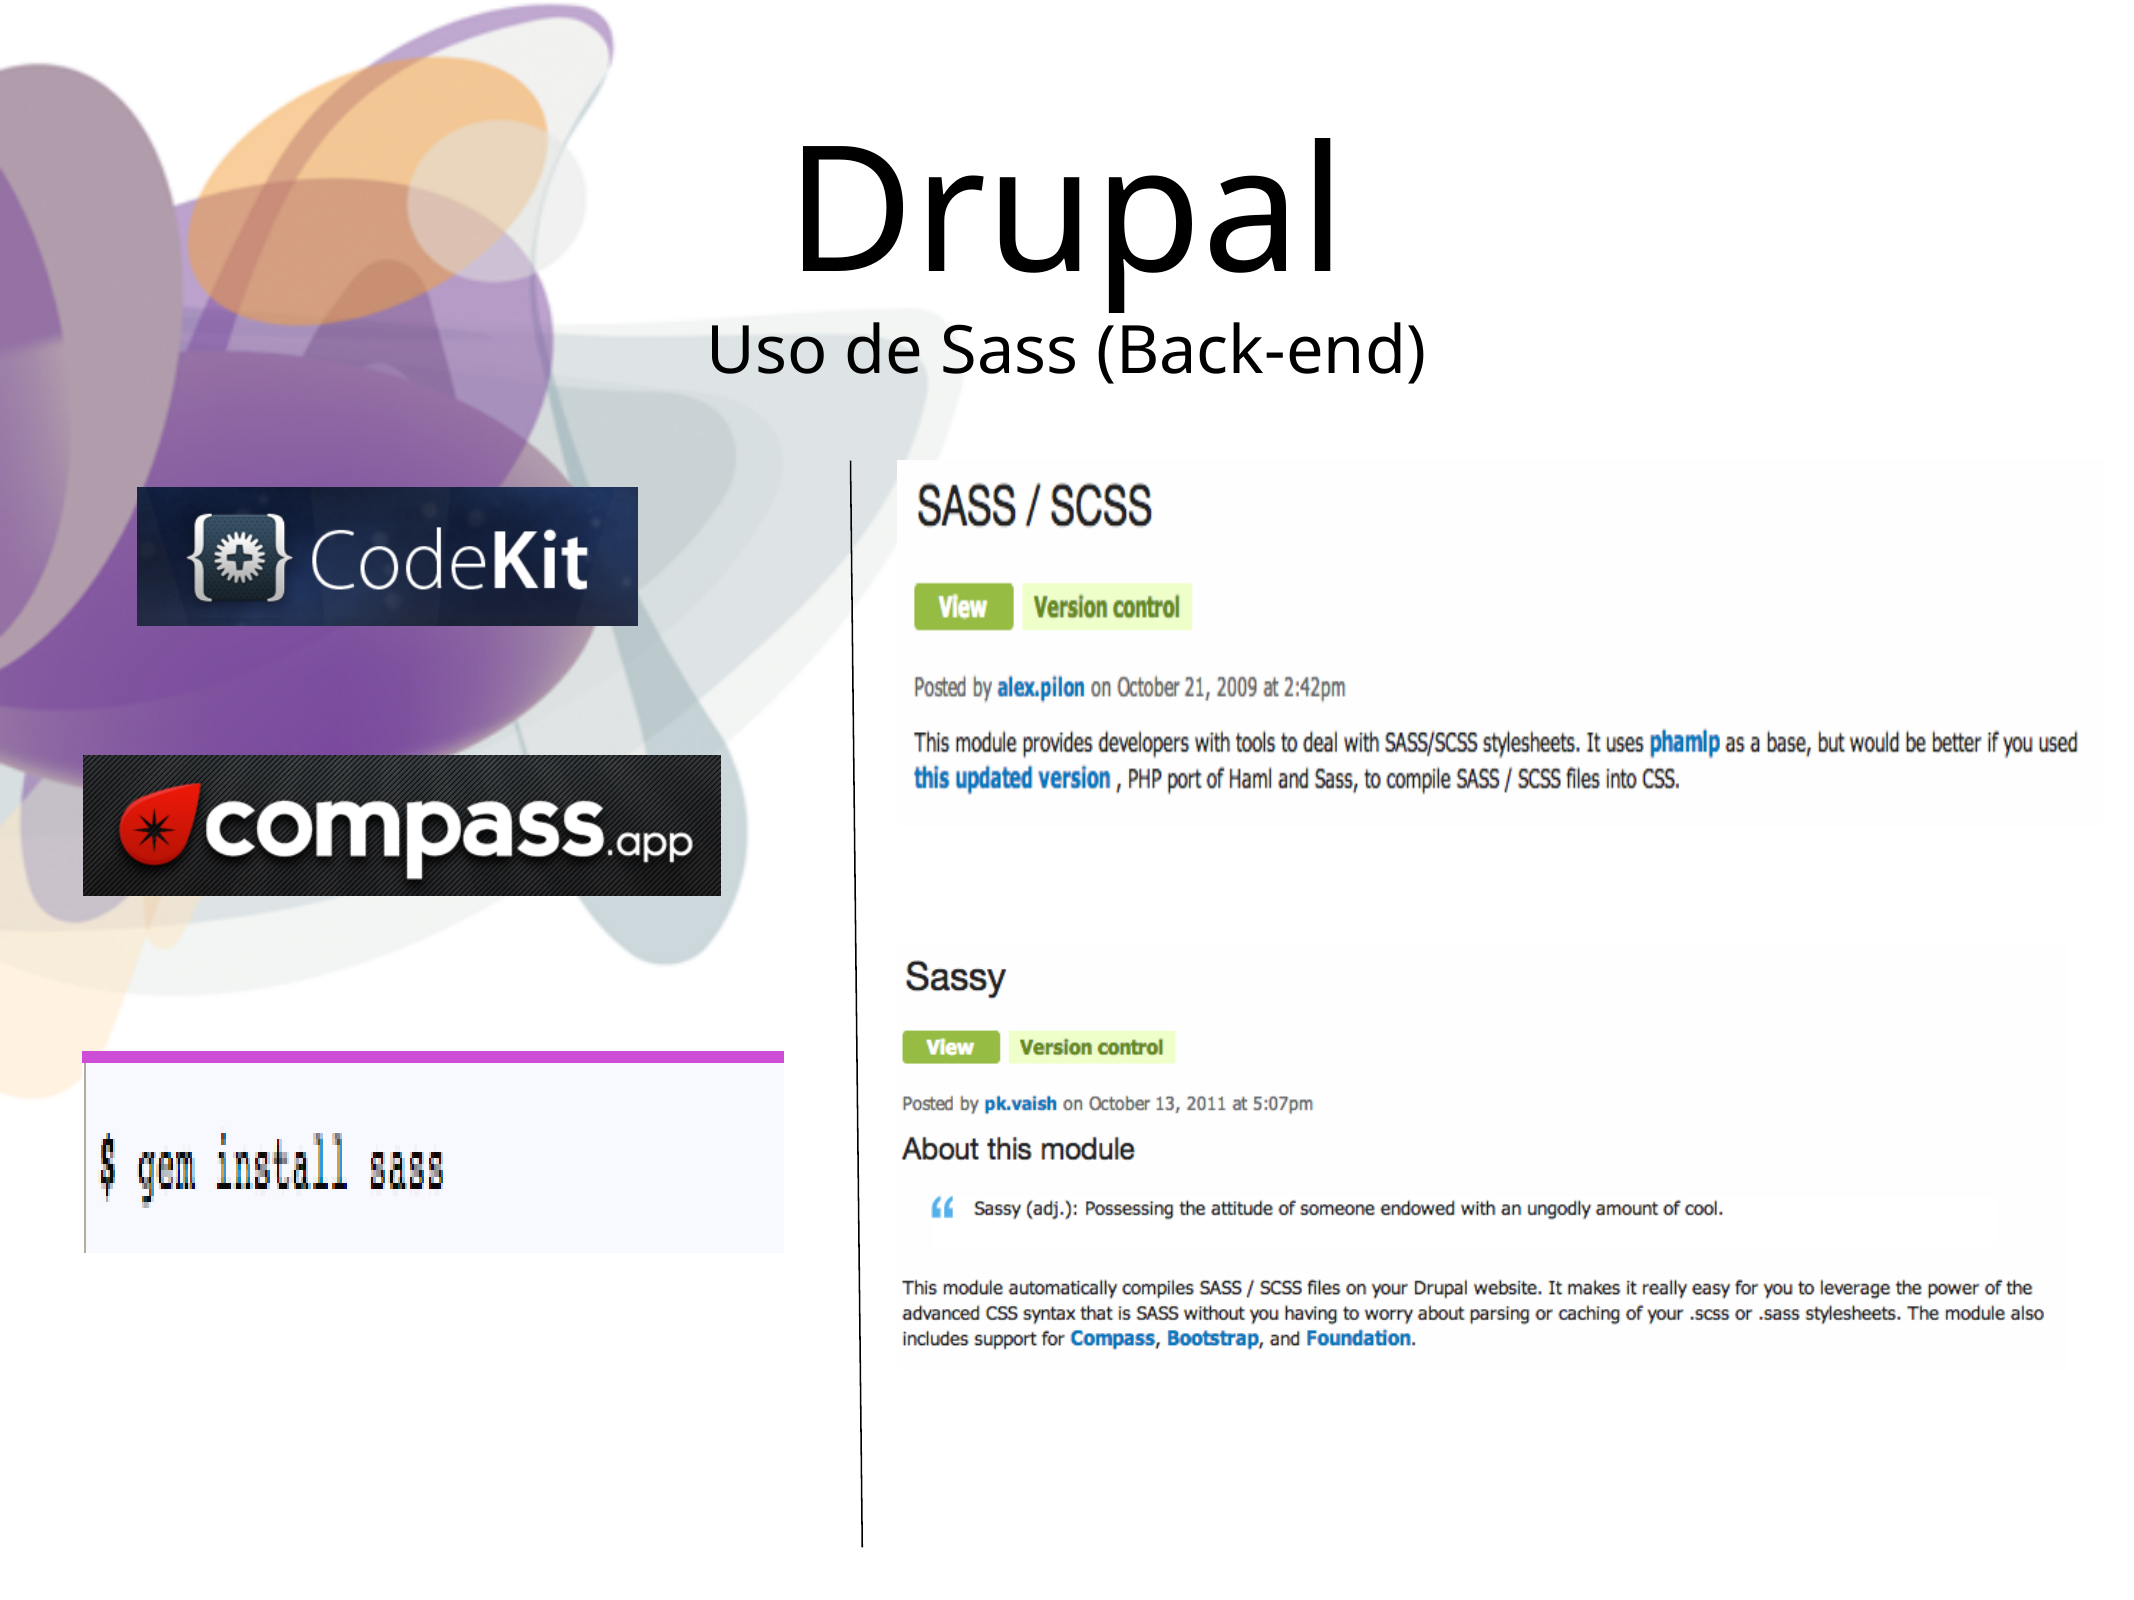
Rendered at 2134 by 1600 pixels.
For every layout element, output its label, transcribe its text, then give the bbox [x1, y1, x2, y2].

text_box Drupal Uso de Sass (Back-end) [208, 41, 1926, 442]
picture [0, 0, 2134, 1600]
